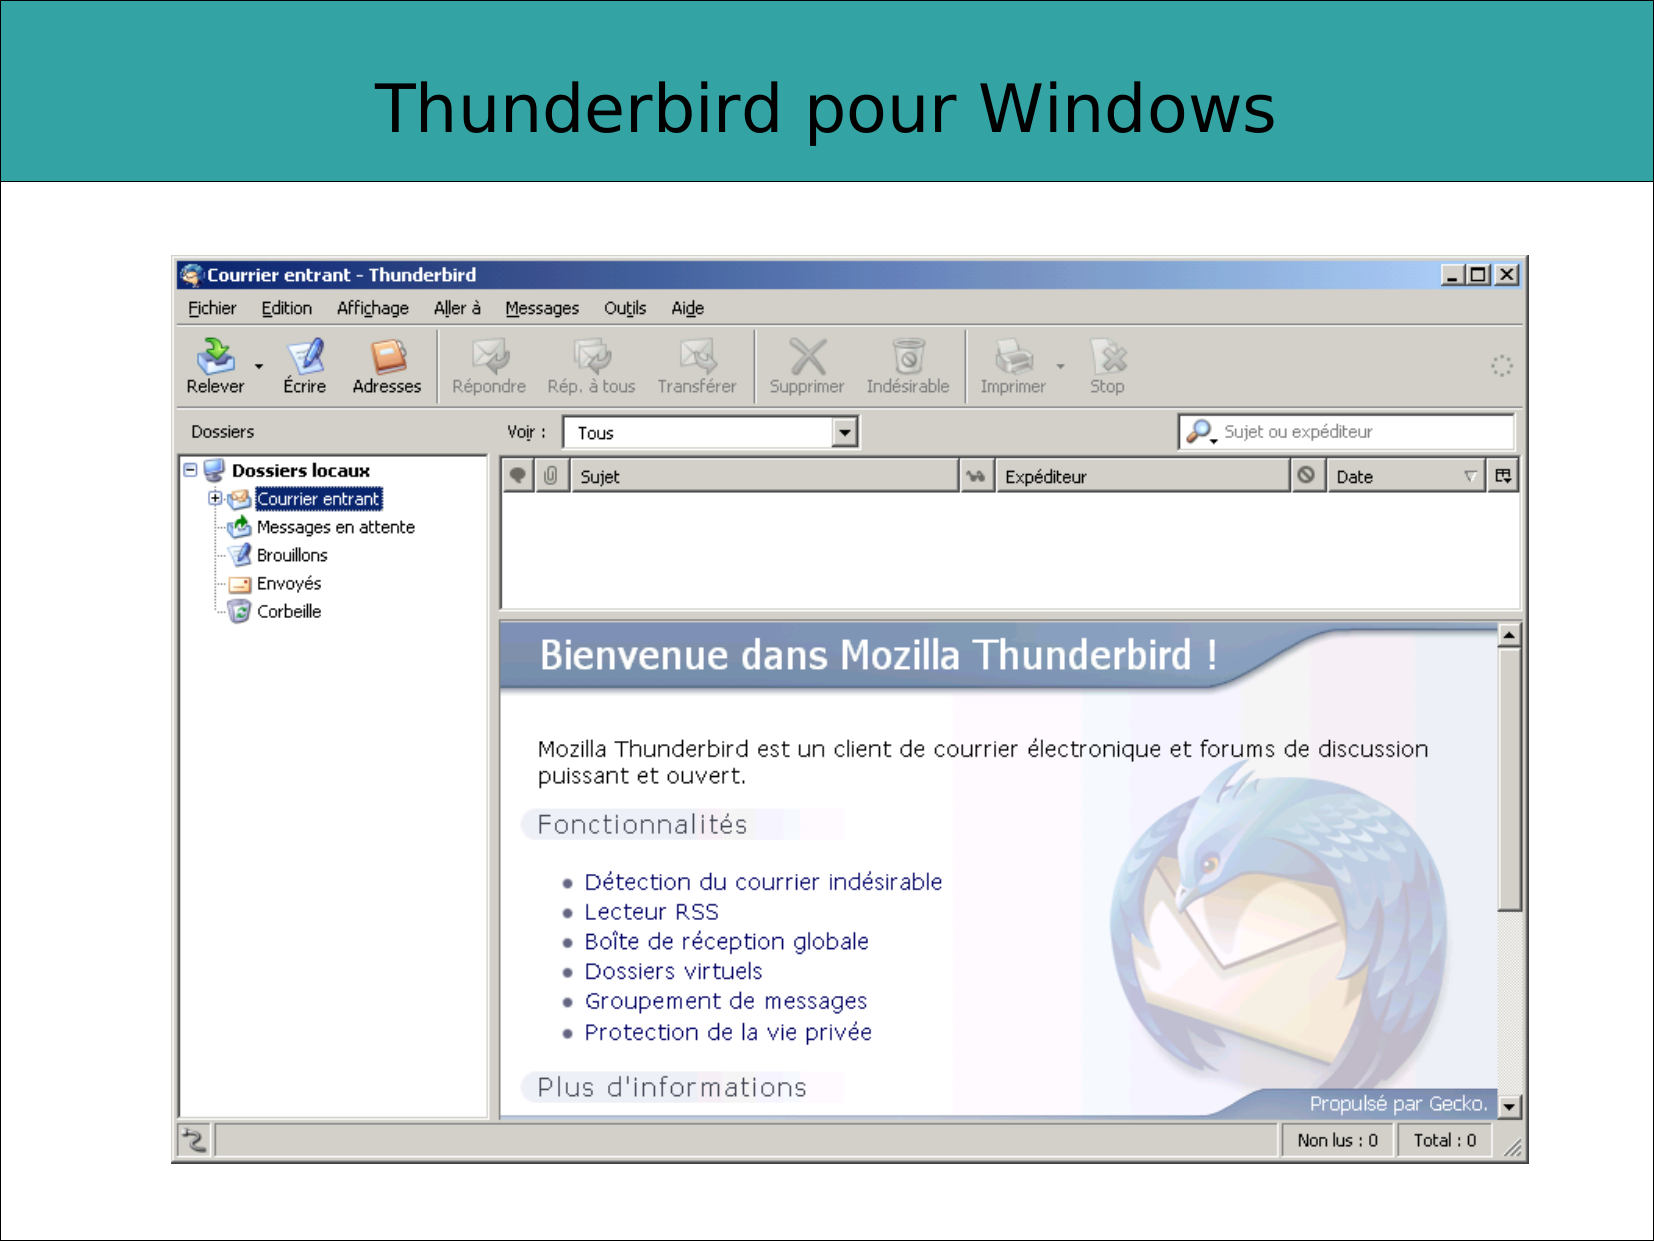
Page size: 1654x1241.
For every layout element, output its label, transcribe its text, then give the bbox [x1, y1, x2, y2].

title Thunderbird pour Windows [82, 49, 1571, 170]
picture [171, 255, 1529, 1164]
